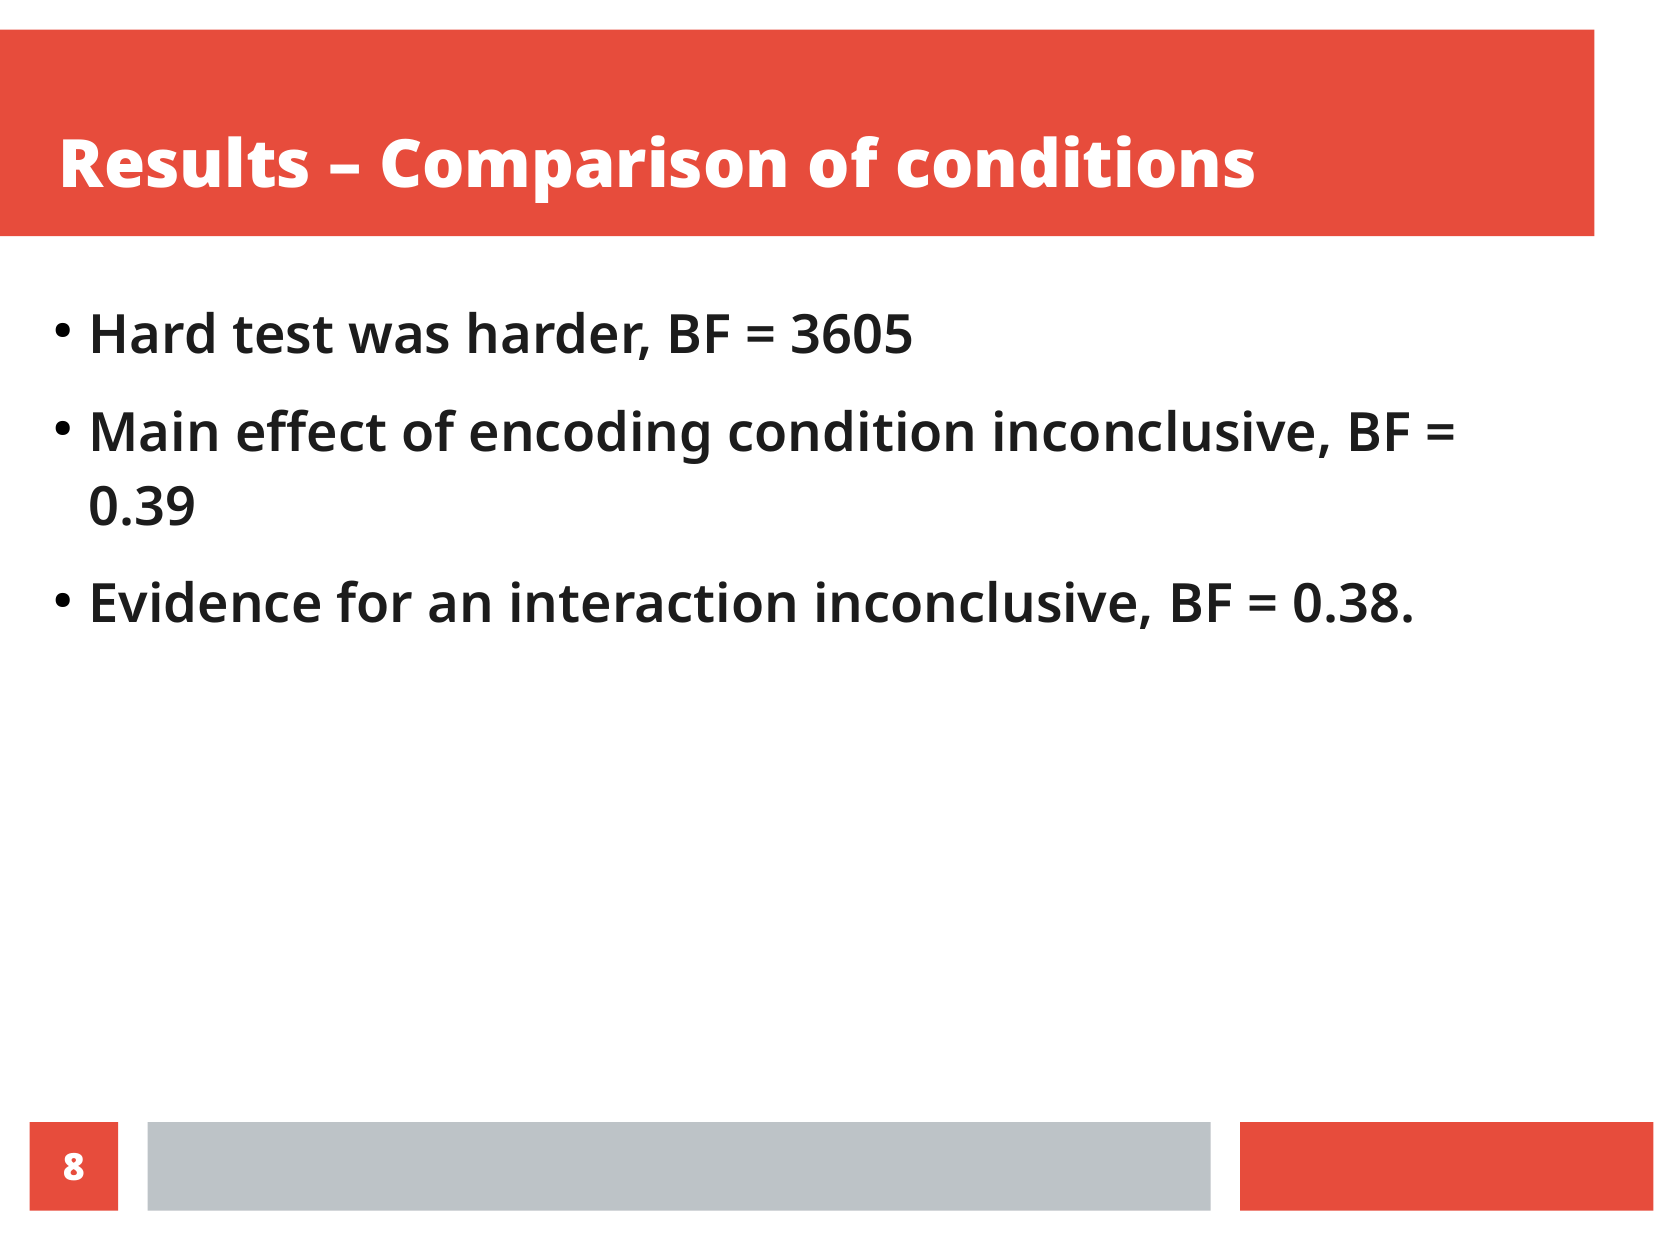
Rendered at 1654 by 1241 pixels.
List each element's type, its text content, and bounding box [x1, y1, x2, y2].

list Hard test was harder, BF = 3605 Main effect of encoding condition inconclusive, BF = 0.39 Evidence for an interaction inconclusive, BF = 0.38. [53, 295, 1560, 1063]
title Results – Comparison of conditions [59, 59, 1595, 207]
